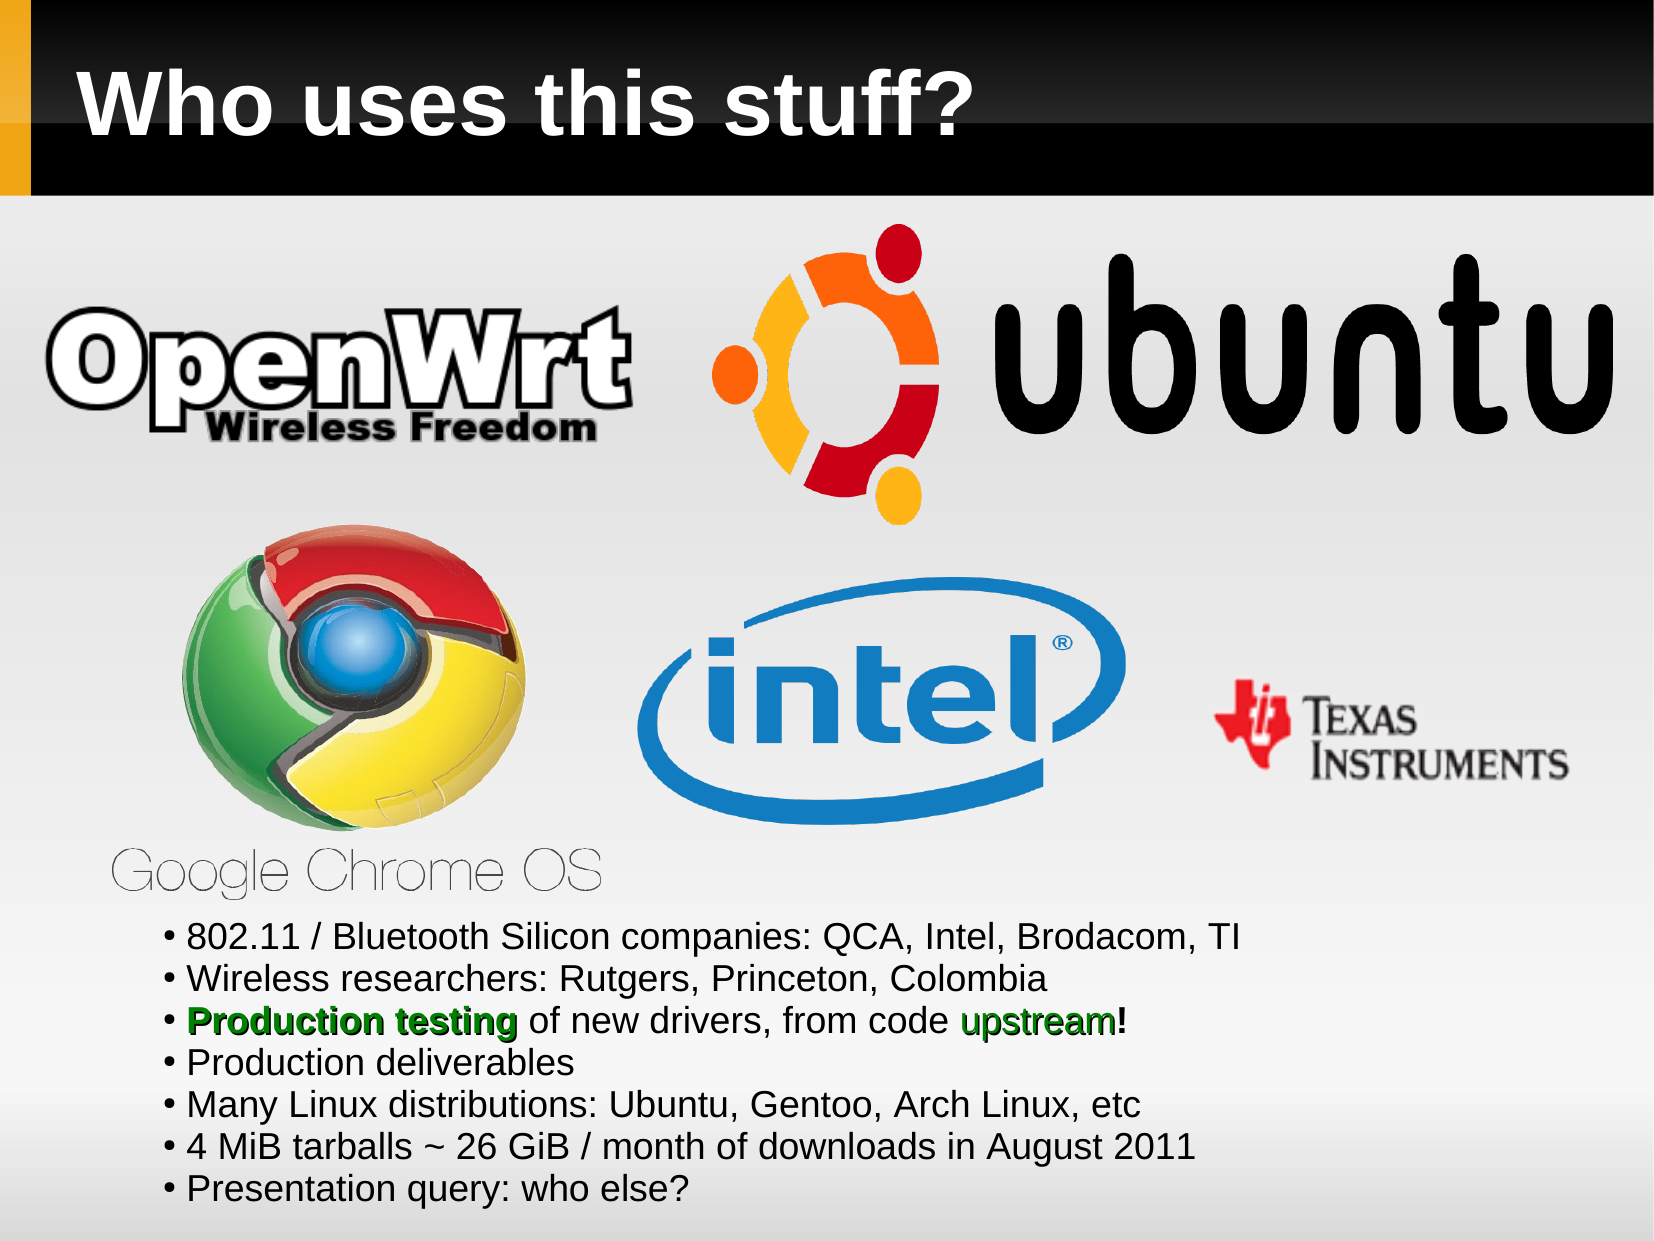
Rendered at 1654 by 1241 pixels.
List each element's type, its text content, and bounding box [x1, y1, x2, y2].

title Who uses this stuff? [76, 0, 1565, 208]
text_box 802.11 / Bluetooth Silicon companies: QCA, Intel, Brodacom, TI Wireless researchers: Rutgers, Princeton, Colombia Production testing of new drivers, from code upstream! Production deliverables Many Linux distributions: Ubuntu, Gentoo, Arch Linux, etc 4 MiB tarballs ~ 26 GiB / month of downloads in August 2011 Presentation query: who else? [148, 908, 1499, 1218]
picture [0, 0, 1654, 1241]
